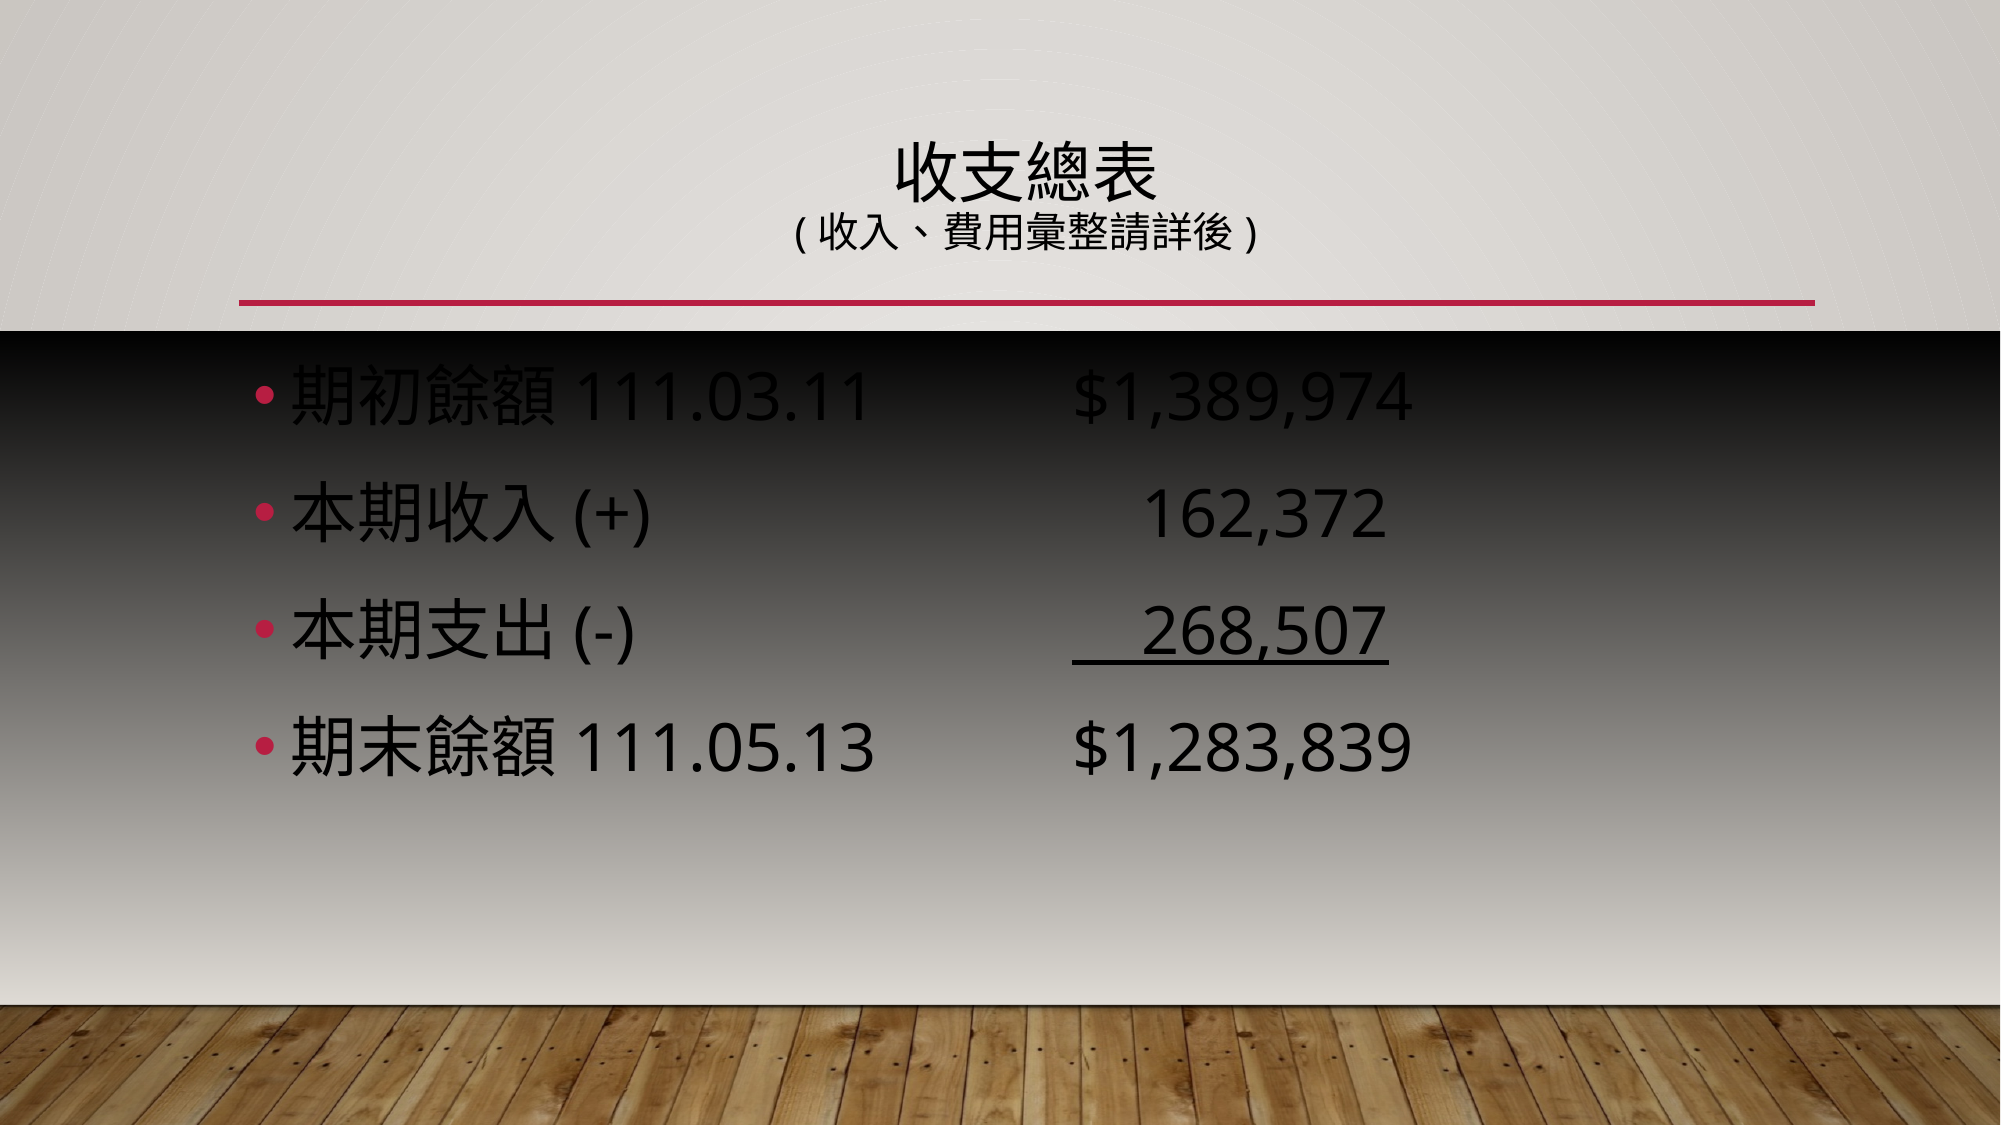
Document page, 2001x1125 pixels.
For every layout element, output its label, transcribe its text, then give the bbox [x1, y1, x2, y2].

title 收支總表 (收入、費用彙整請詳後) [238, 131, 1814, 305]
list 期初餘額111.03.11 本期收入(+) 本期支出(-) 期末餘額111.05.13 [238, 330, 1046, 897]
text_box $1,389,974 162,372 268,507 $1,283,839 [1057, 330, 1545, 897]
